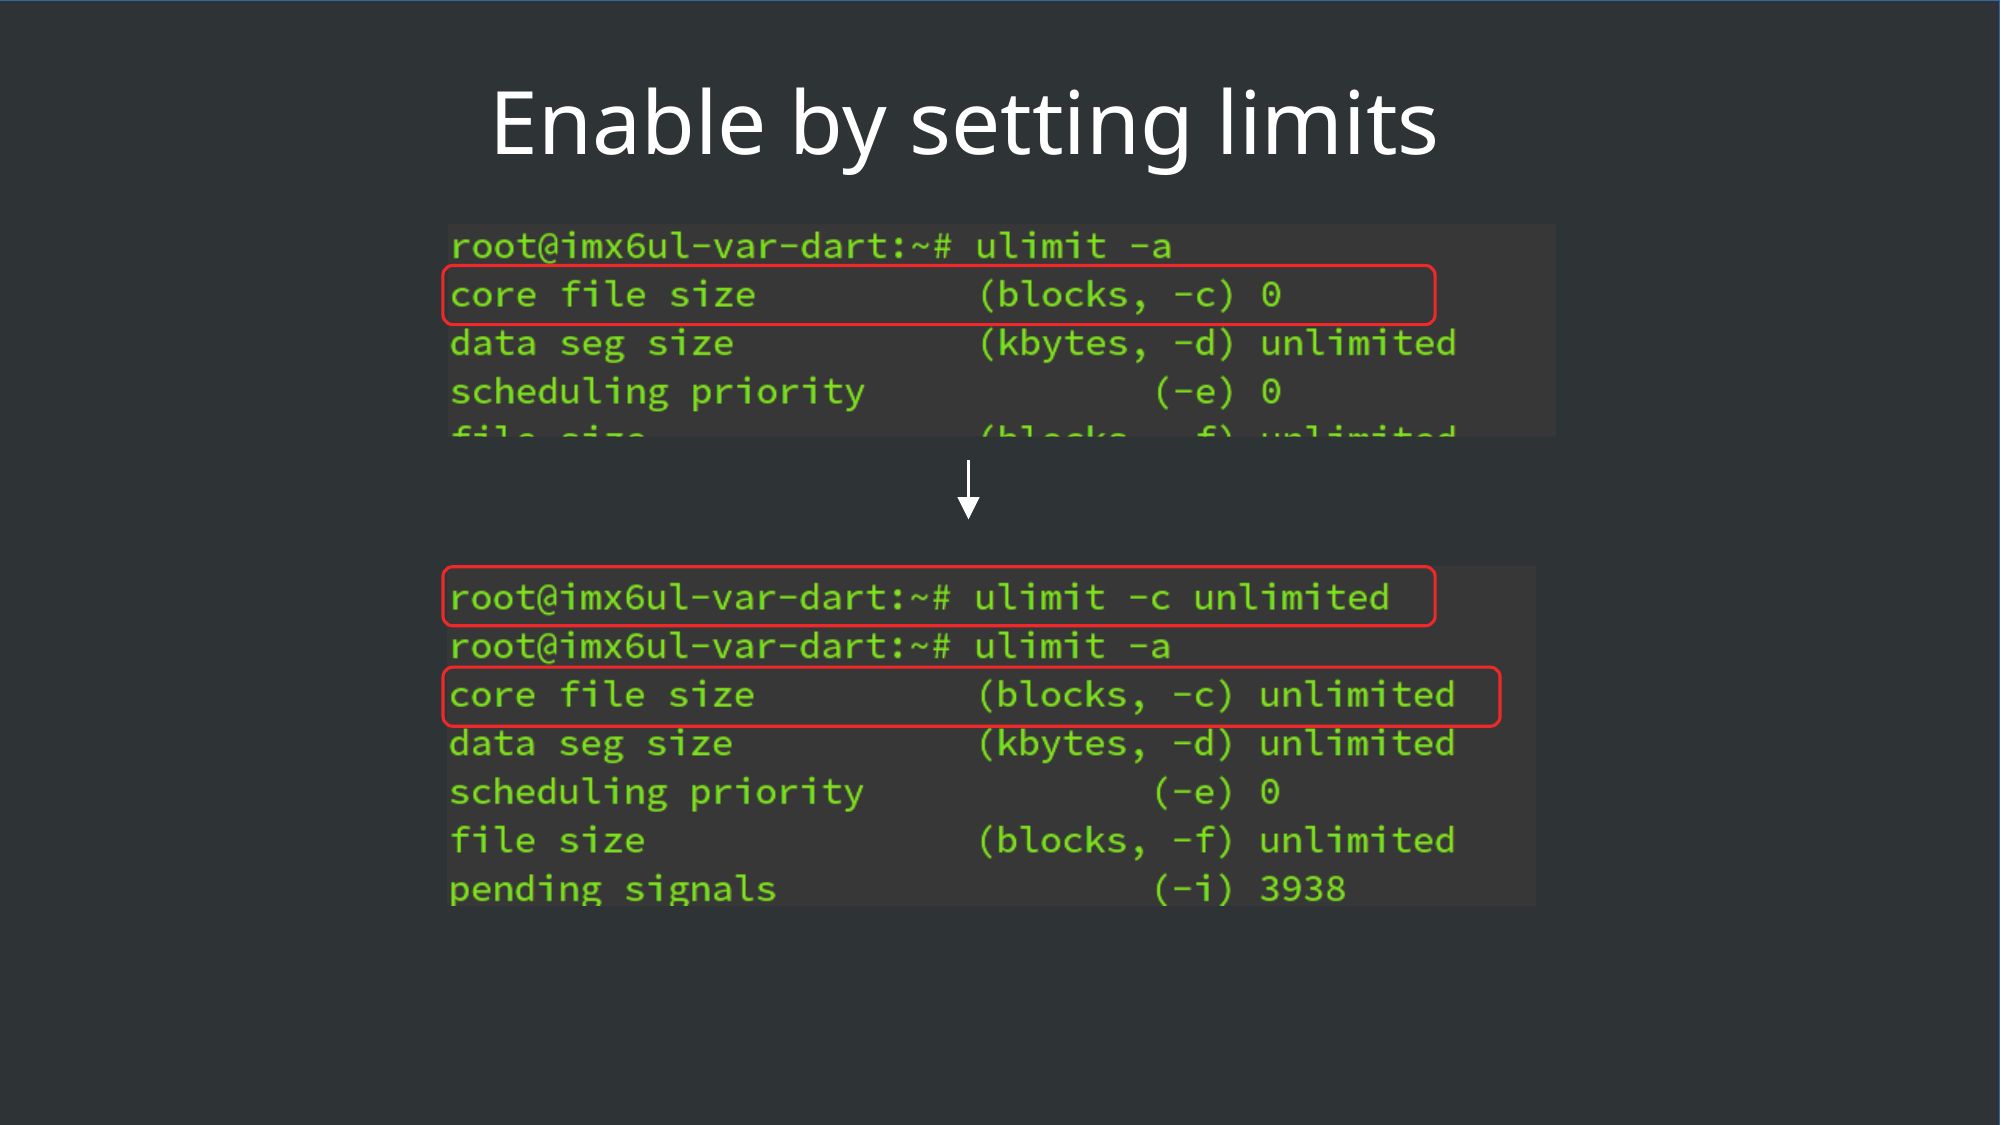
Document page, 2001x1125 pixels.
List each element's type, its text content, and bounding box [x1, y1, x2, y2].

title Enable by setting limits [94, 0, 1835, 358]
text_box [0, 0, 2000, 1125]
picture [447, 566, 1536, 906]
picture [448, 358, 1556, 436]
picture [447, 669, 1498, 724]
picture [447, 569, 1433, 624]
